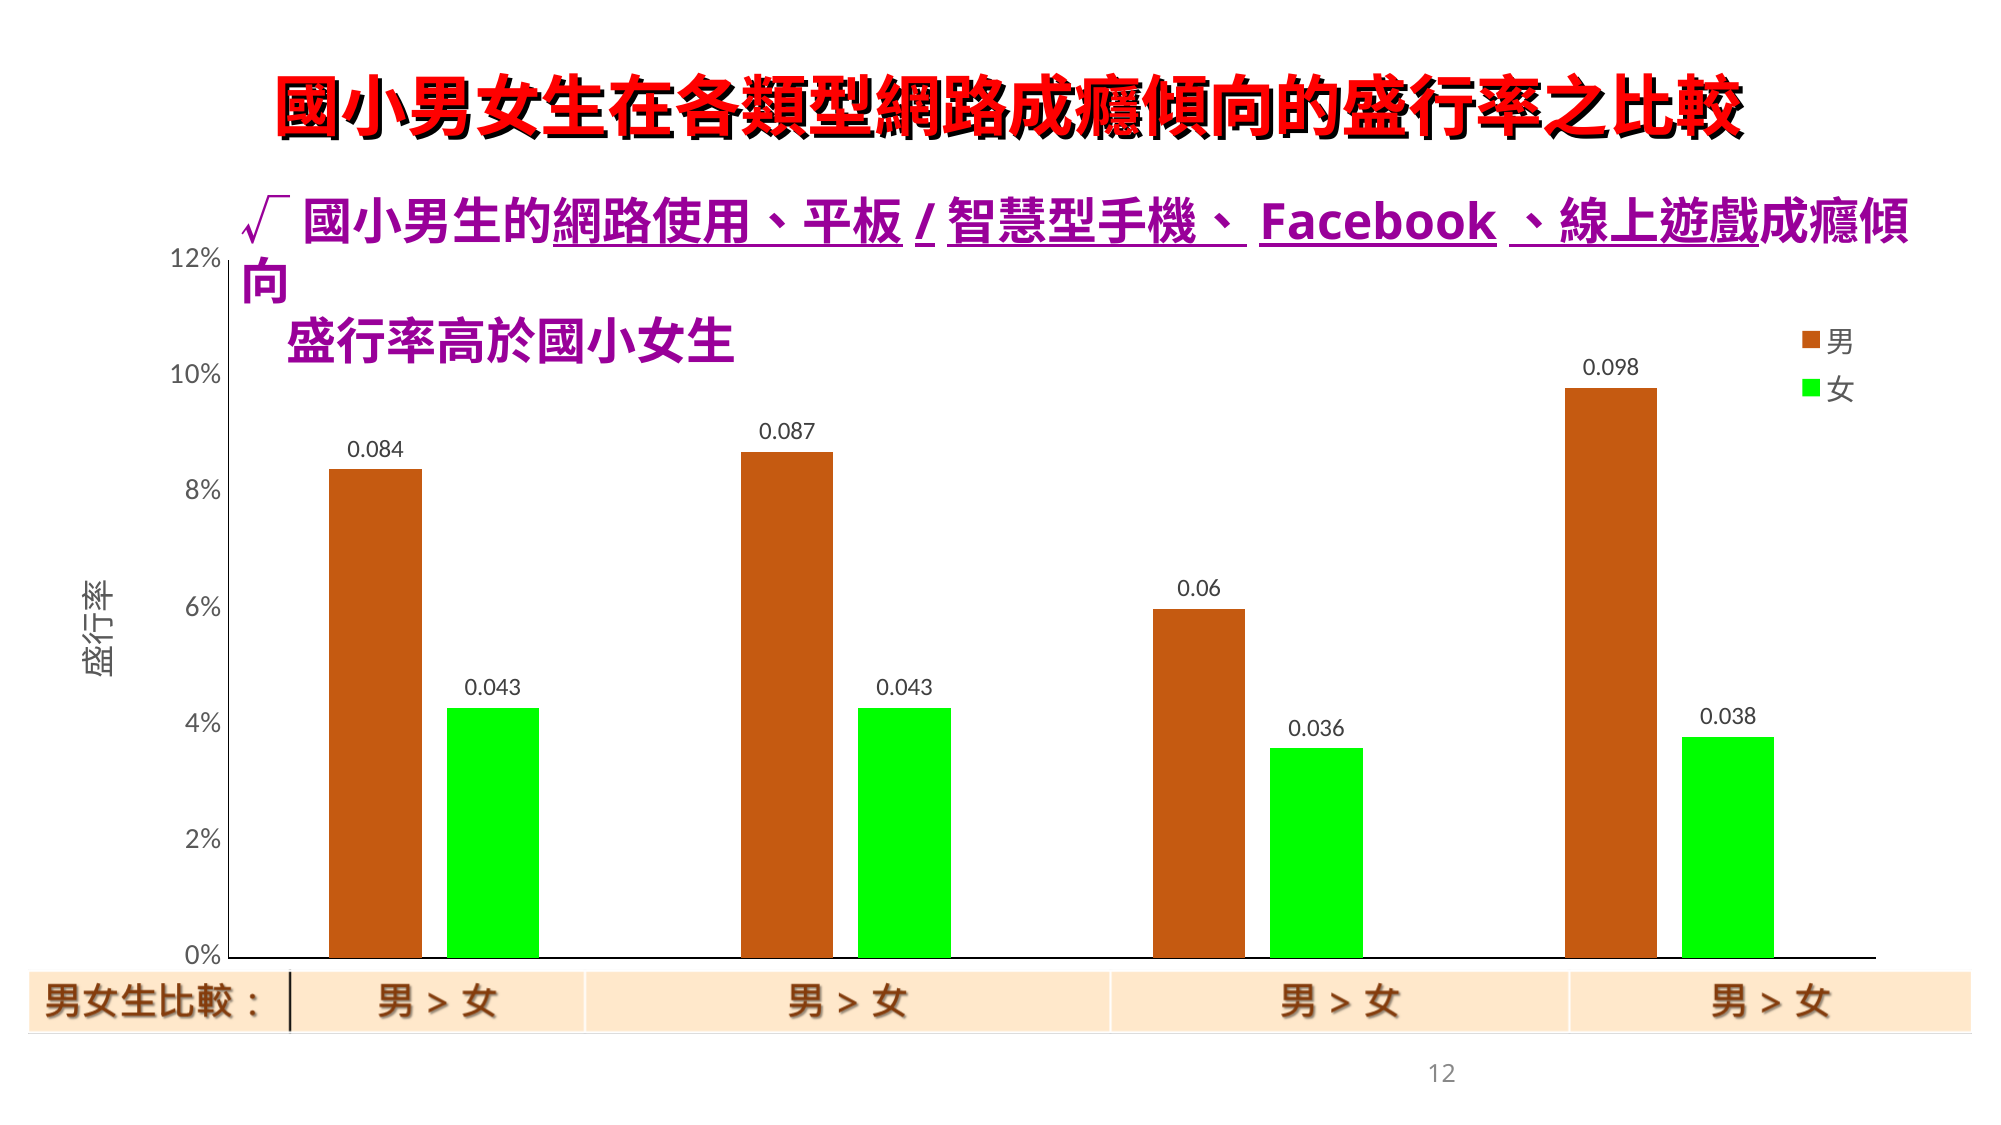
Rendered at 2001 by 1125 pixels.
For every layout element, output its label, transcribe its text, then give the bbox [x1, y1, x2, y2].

chart [653, 334, 669, 347]
picture [28, 966, 1972, 1053]
chart [700, 319, 708, 326]
text_box √國小男生的網路使用、平板/智慧型手機、Facebook、線上遊戲成癮傾向 盛行率高於國小女生 [225, 182, 1946, 319]
chart [566, 324, 576, 350]
chart [39, 229, 2000, 1030]
title 國小男女生在各類型網路成癮傾向的盛行率之比較 [145, 0, 1871, 218]
chart [545, 324, 576, 356]
text_box 12 [1412, 1042, 1863, 1103]
chart [298, 327, 315, 340]
